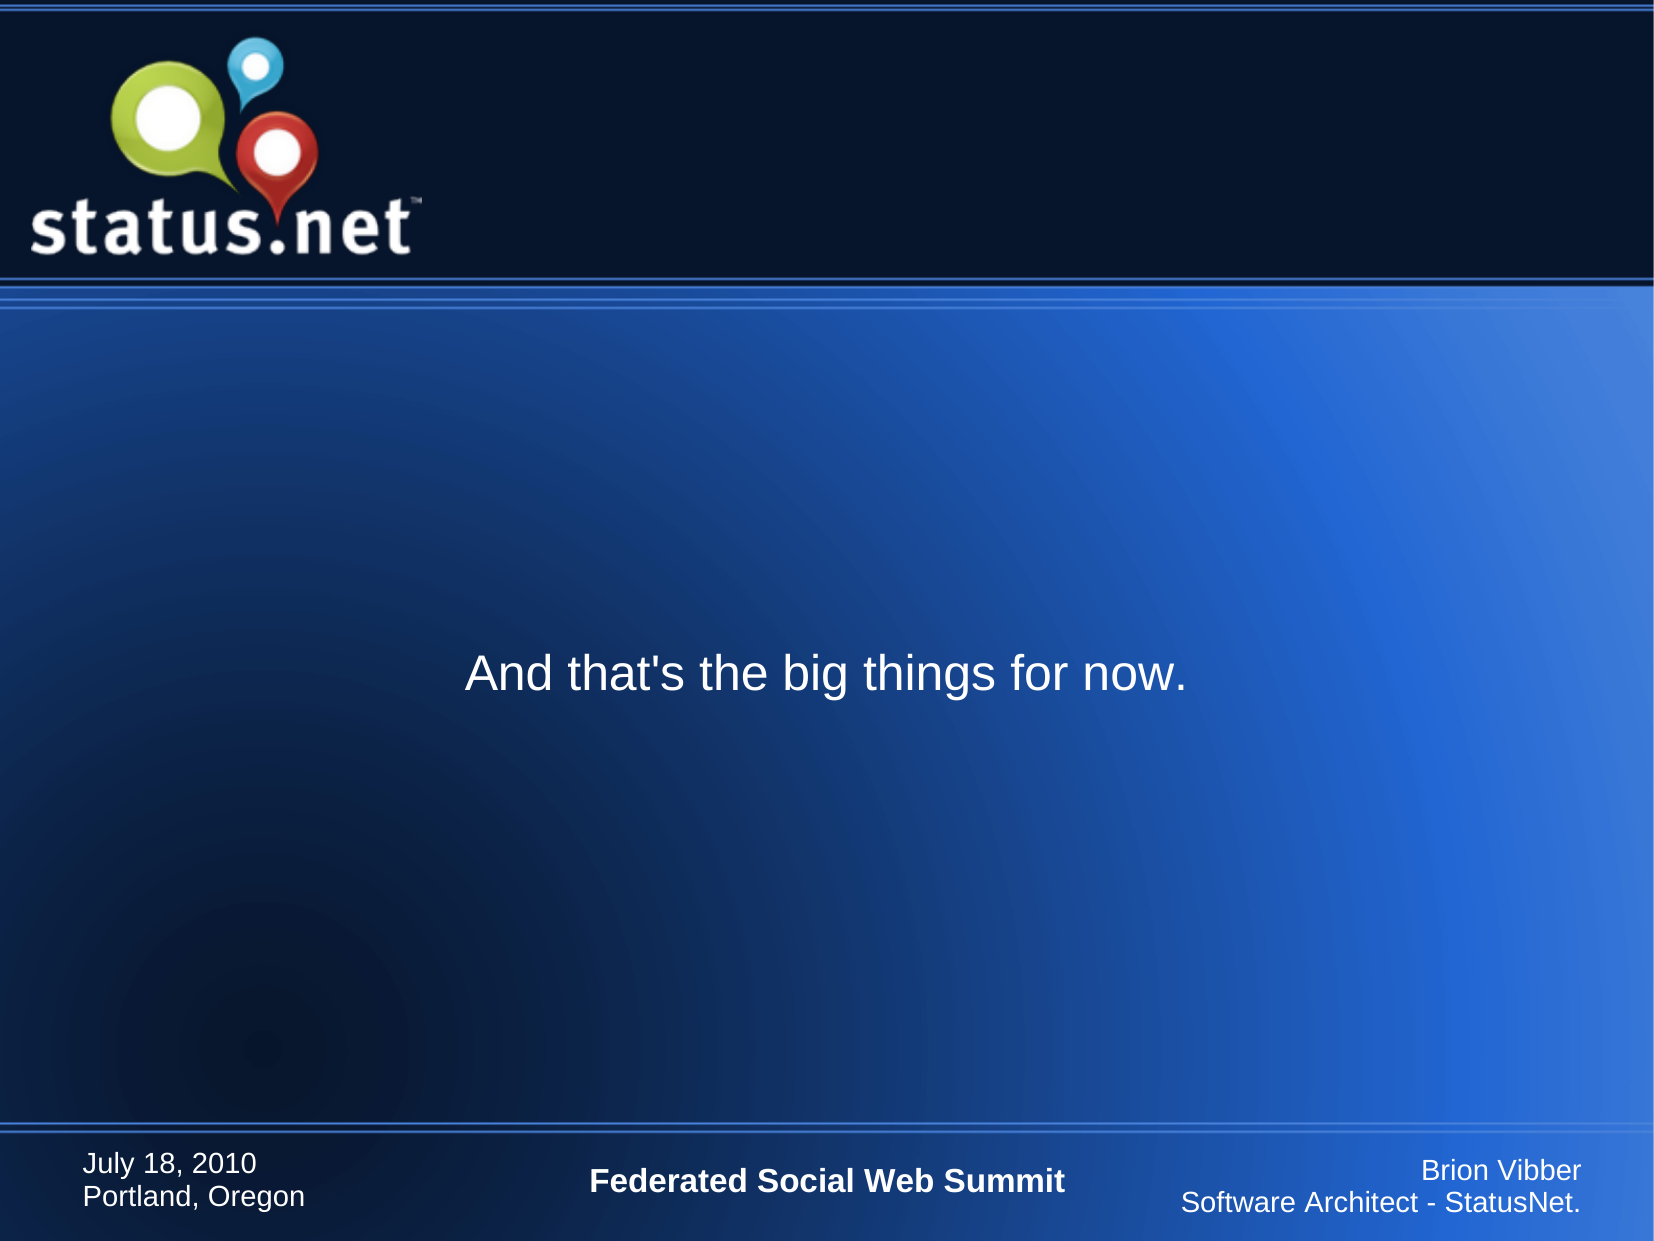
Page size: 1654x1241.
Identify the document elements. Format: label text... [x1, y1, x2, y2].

text_box And that's the big things for now. [450, 637, 1201, 709]
picture [0, 0, 1654, 1241]
